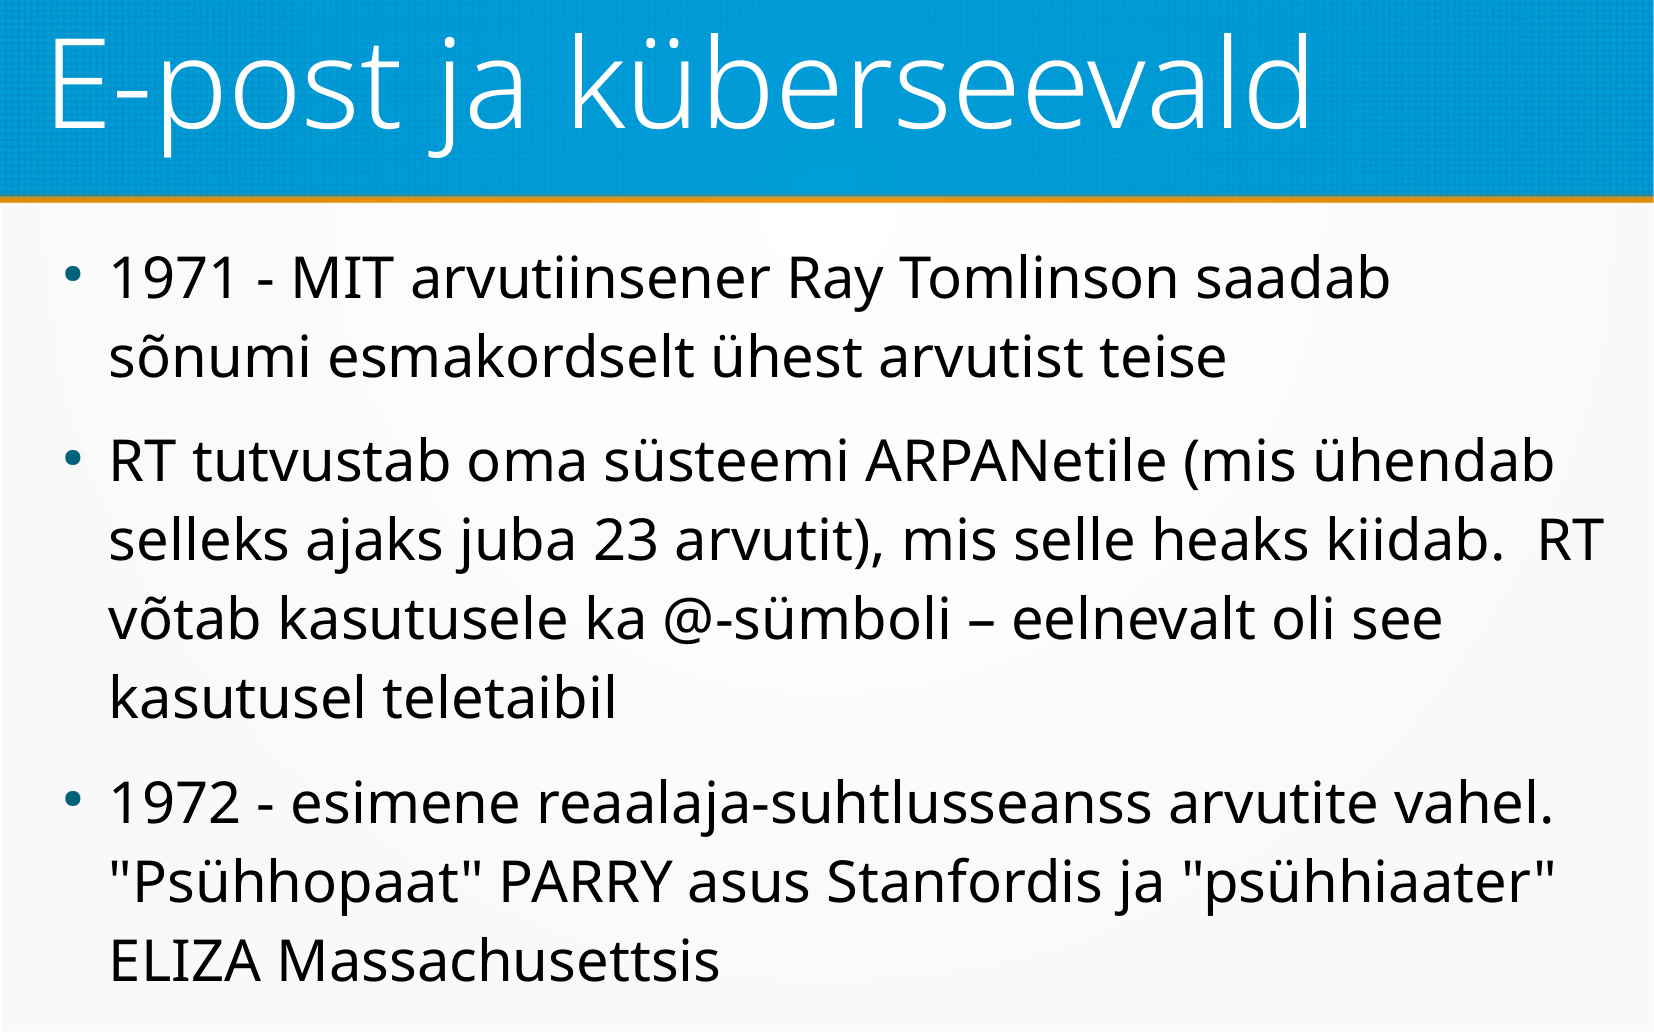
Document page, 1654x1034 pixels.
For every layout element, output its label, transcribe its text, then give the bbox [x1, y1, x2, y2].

picture [0, 195, 1654, 1034]
title E-post ja küberseevald [43, 0, 1619, 166]
list 1971 - MIT arvutiinsener Ray Tomlinson saadab sõnumi esmakordselt ühest arvutist teise RT tutvustab oma süsteemi ARPANetile (mis ühendab selleks ajaks juba 23 arvutit), mis selle heaks kiidab. RT võtab kasutusele ka @-sümboli – eelnevalt oli see kasutusel teletaibil 1972 - esimene reaalaja-suhtlusseanss arvutite vahel. "Psühhopaat" PARRY asus Stanfordis ja "psühhiaater" ELIZA Massachusettsis [47, 236, 1607, 1002]
